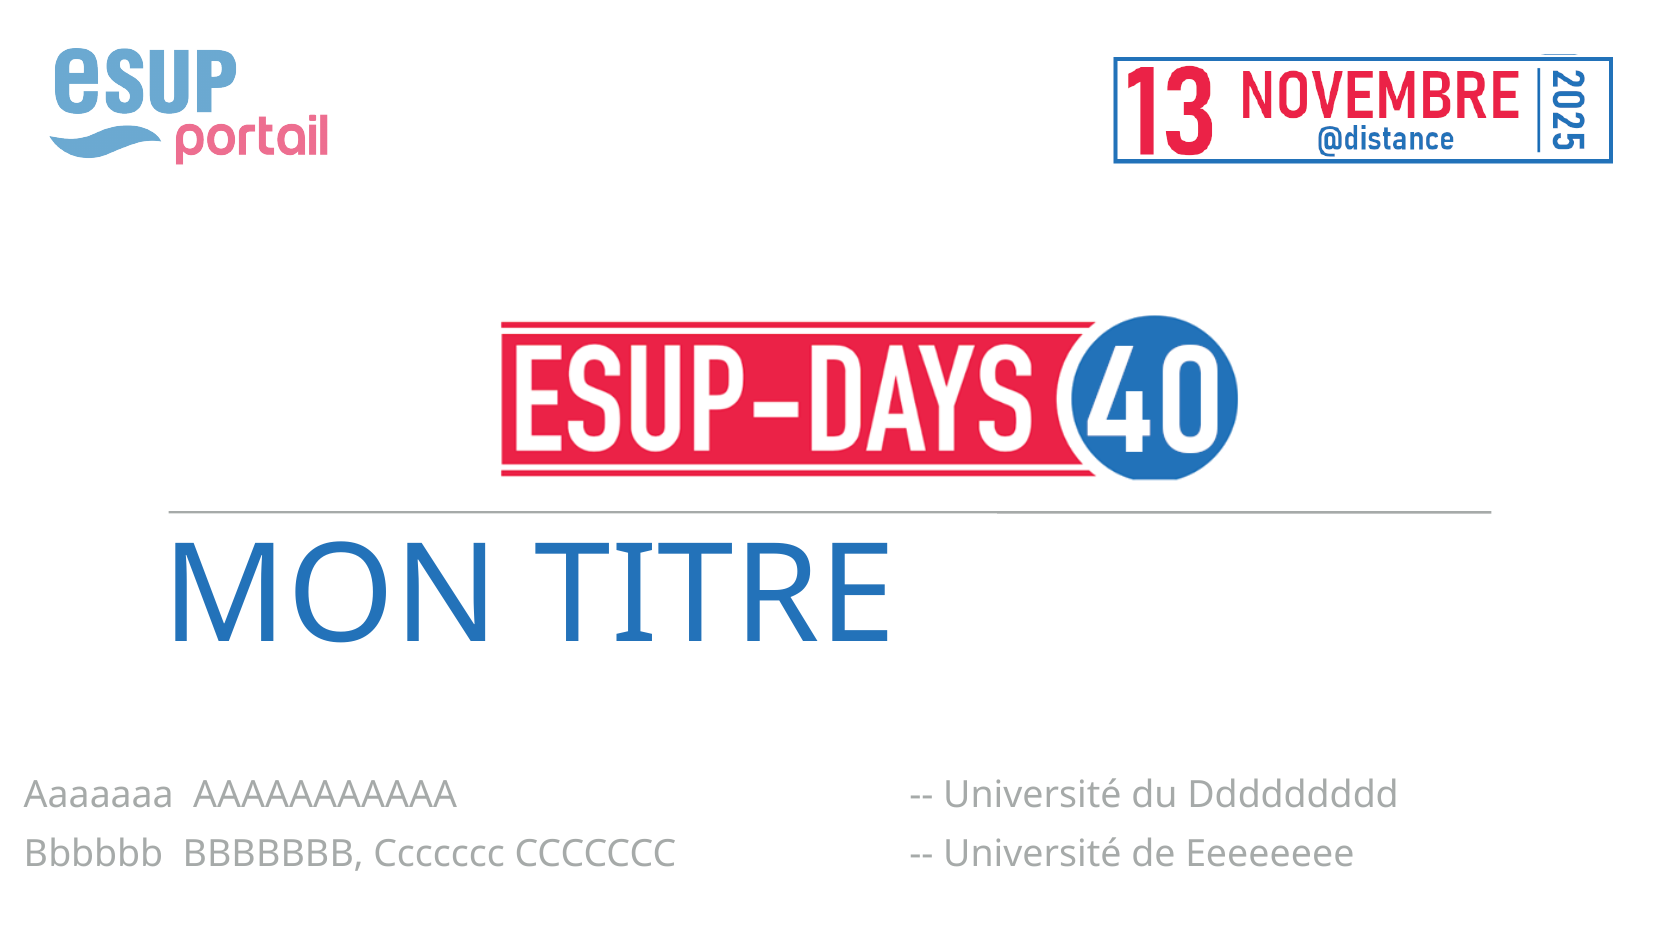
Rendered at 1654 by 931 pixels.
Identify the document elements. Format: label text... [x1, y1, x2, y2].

text_box -- Université du Ddddddddd [909, 767, 1406, 826]
text_box MON TITRE [162, 494, 1486, 814]
text_box -- Université de Eeeeeeee [909, 826, 1406, 891]
text_box [35, 23, 390, 201]
picture [1109, 54, 1617, 168]
text_box Aaaaaaa AAAAAAAAAAA [23, 767, 898, 826]
text_box Bbbbbb BBBBBBB, Ccccccc CCCCCCC [23, 826, 898, 891]
picture [500, 315, 1239, 481]
